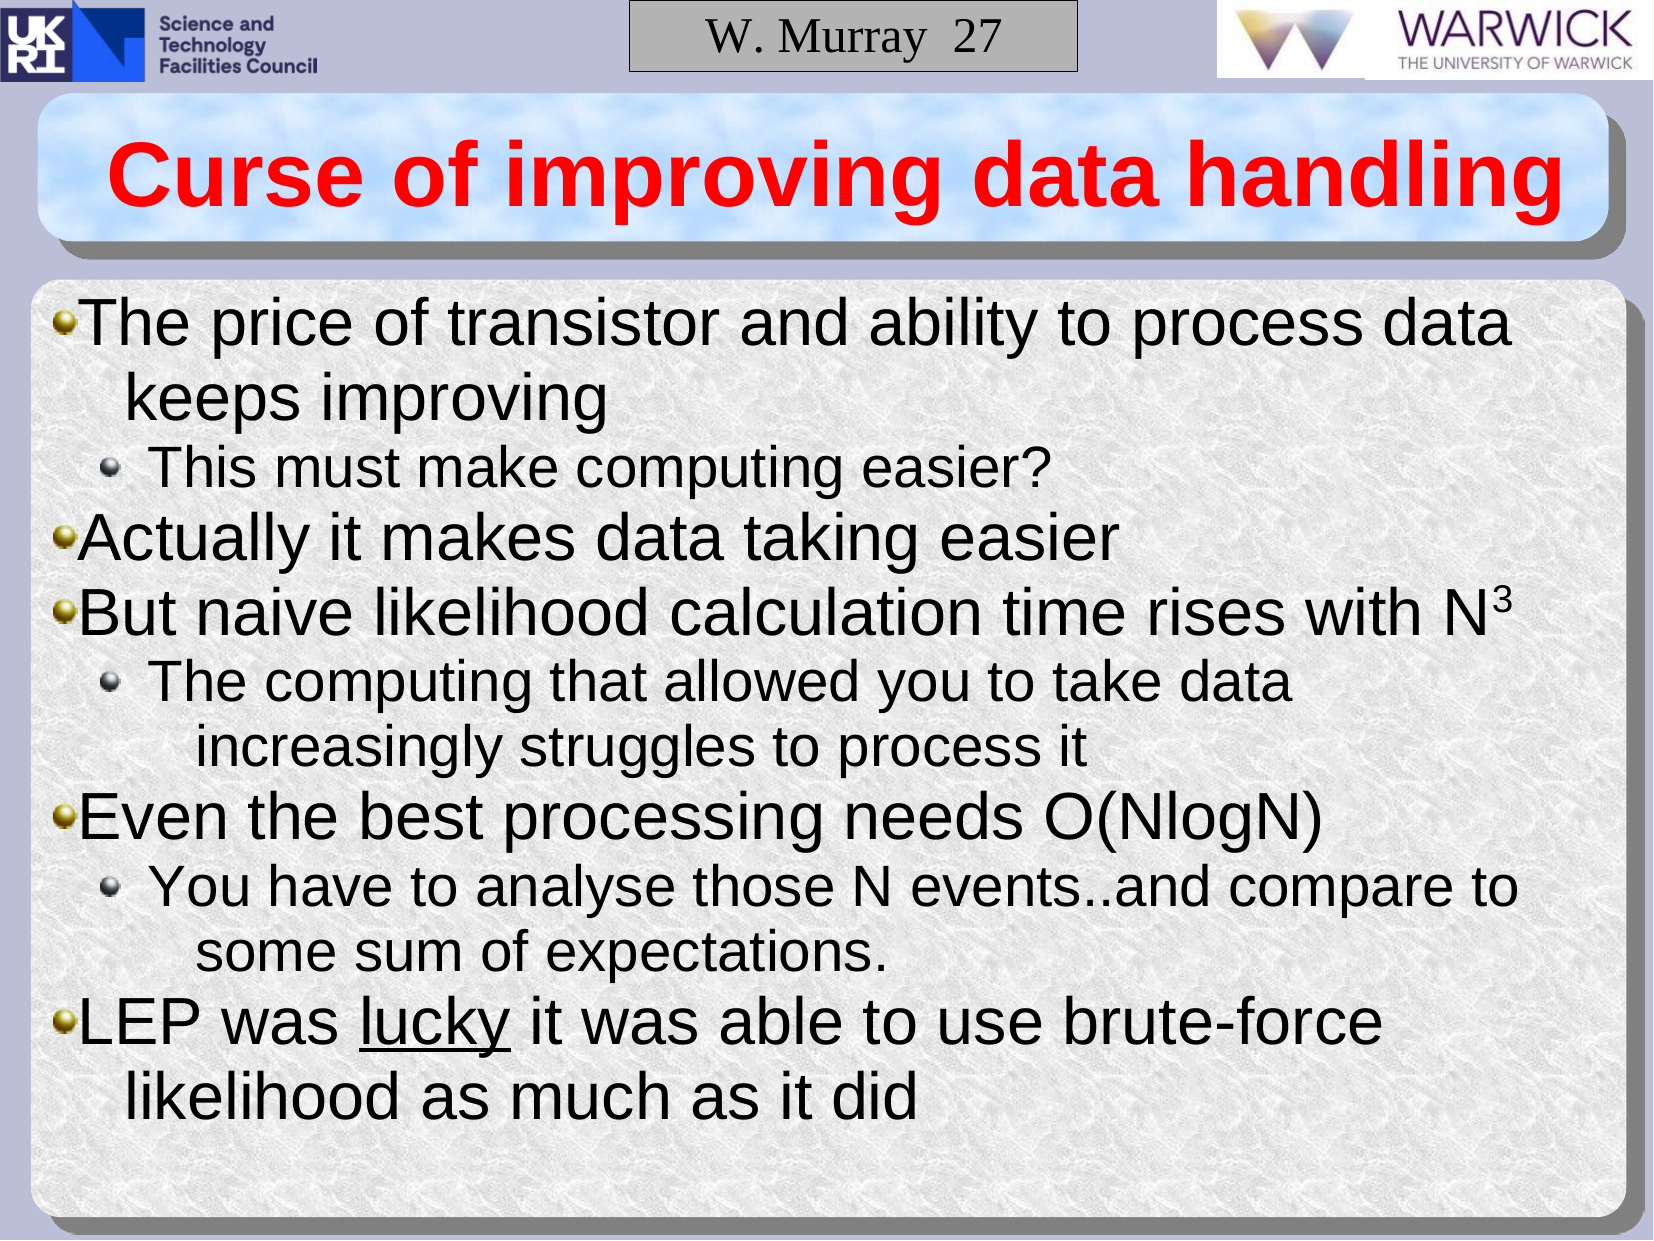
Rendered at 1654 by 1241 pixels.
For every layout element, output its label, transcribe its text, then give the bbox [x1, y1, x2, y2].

title Curse of improving data handling [90, 101, 1584, 249]
picture [30, 279, 1627, 1218]
picture [1217, 0, 1654, 80]
list The price of transistor and ability to process data keeps improving This must make computing easier? Actually it makes data taking easier But naive likelihood calculation time rises with N3 The computing that allowed you to take data increasingly struggles to process it Even the best processing needs O(NlogN) You have to analyse those N events..and compare to some sum of expectations. LEP was lucky it was able to use brute-force likelihood as much as it did [53, 285, 1588, 1193]
picture [37, 93, 1609, 242]
picture [0, 0, 317, 82]
